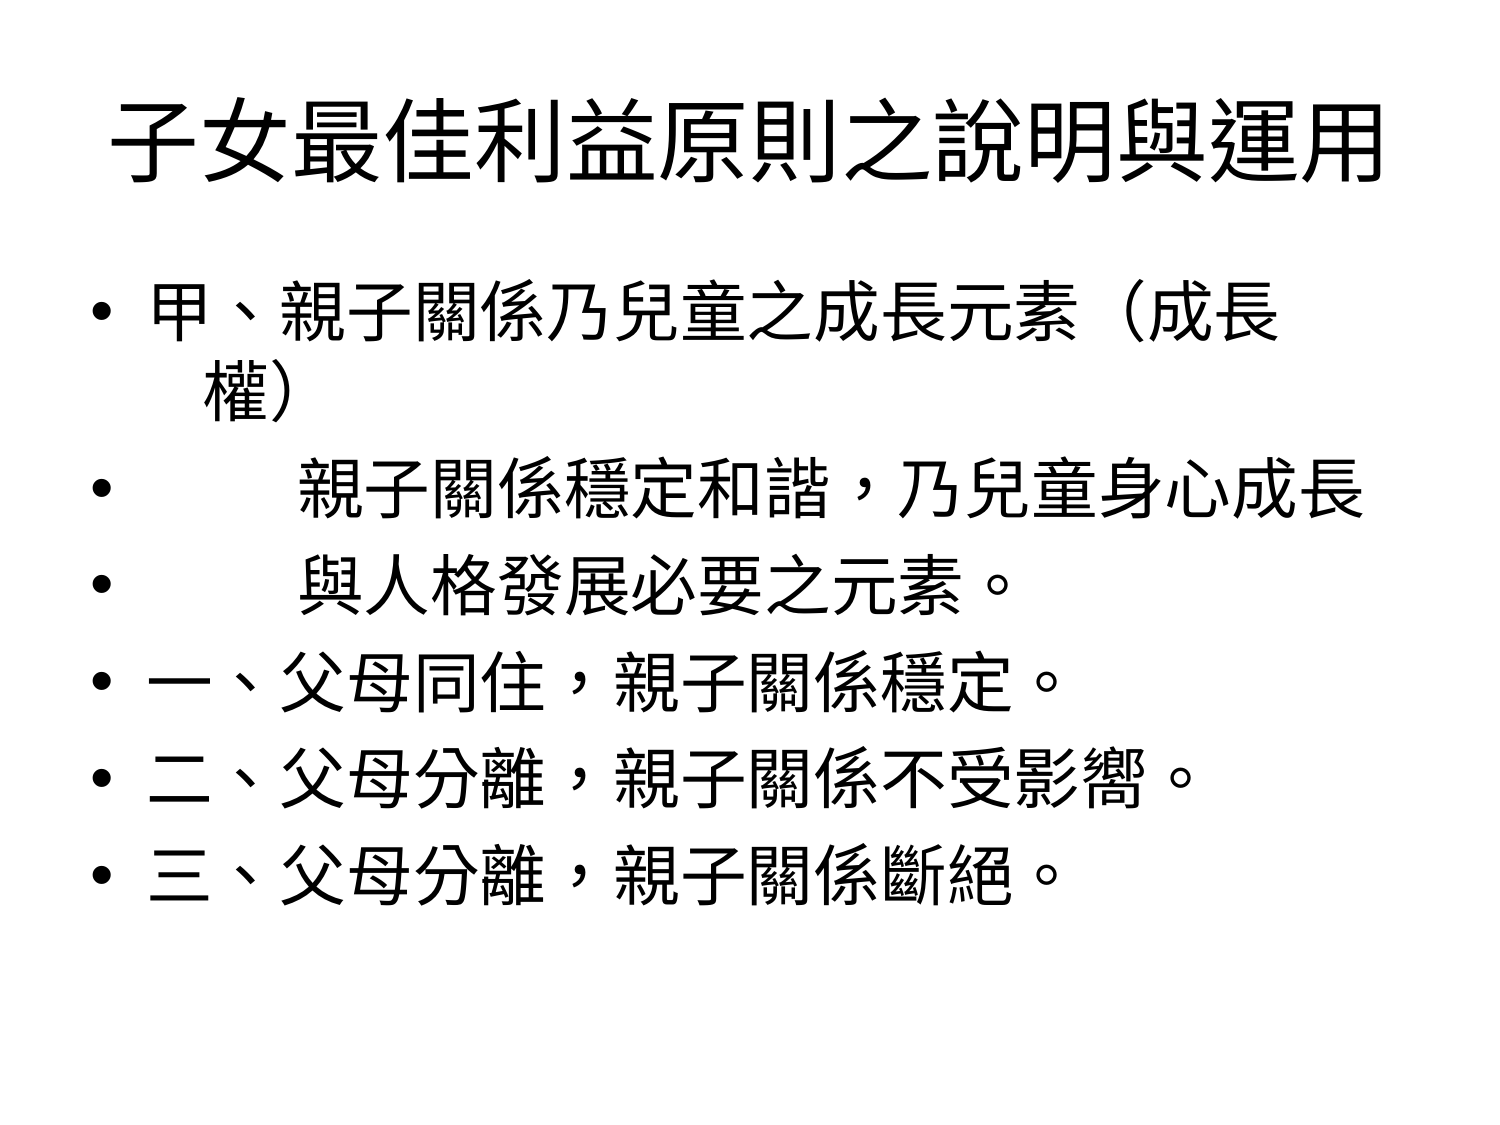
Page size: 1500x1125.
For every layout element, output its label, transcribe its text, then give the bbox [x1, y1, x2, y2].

list 甲、親子關係乃兒童之成長元素（成長權） 親子關係穩定和諧，乃兒童身心成長 與人格發展必要之元素。 一、父母同住，親子關係穩定。 二、父母分離，親子關係不受影嚮。 三、父母分離，親子關係斷絕。 [75, 262, 1426, 1005]
title 子女最佳利益原則之說明與運用 [75, 45, 1426, 233]
